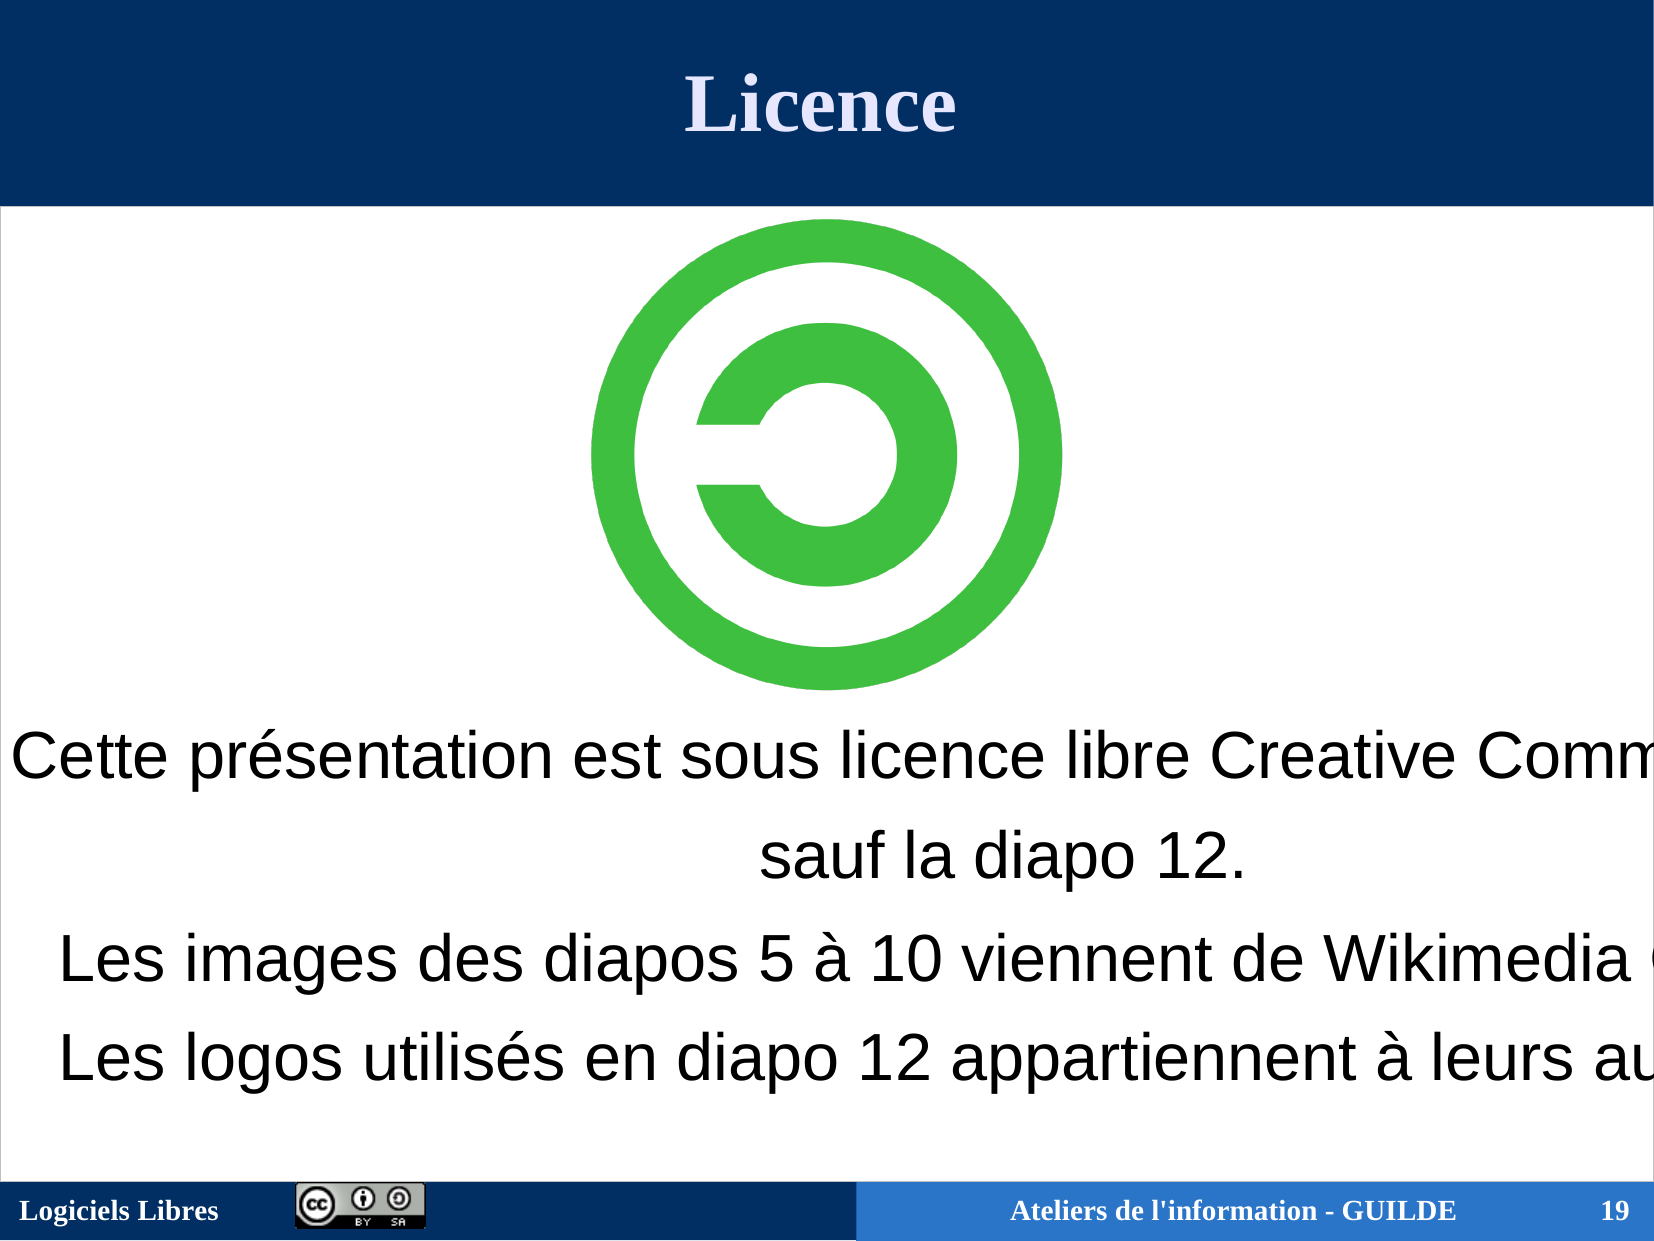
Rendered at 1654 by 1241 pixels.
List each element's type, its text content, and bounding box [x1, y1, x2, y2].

title Licence [76, 0, 1565, 208]
picture [590, 218, 1063, 691]
text_box Cette présentation est sous licence libre Creative Commons BY SA sauf la diapo 12. [10, 718, 1643, 910]
picture [295, 1182, 426, 1229]
text_box Les images des diapos 5 à 10 viennent de Wikimedia Commons. Les logos utilisés en diapo 12 appartiennent à leurs auteurs. [59, 920, 1634, 1113]
